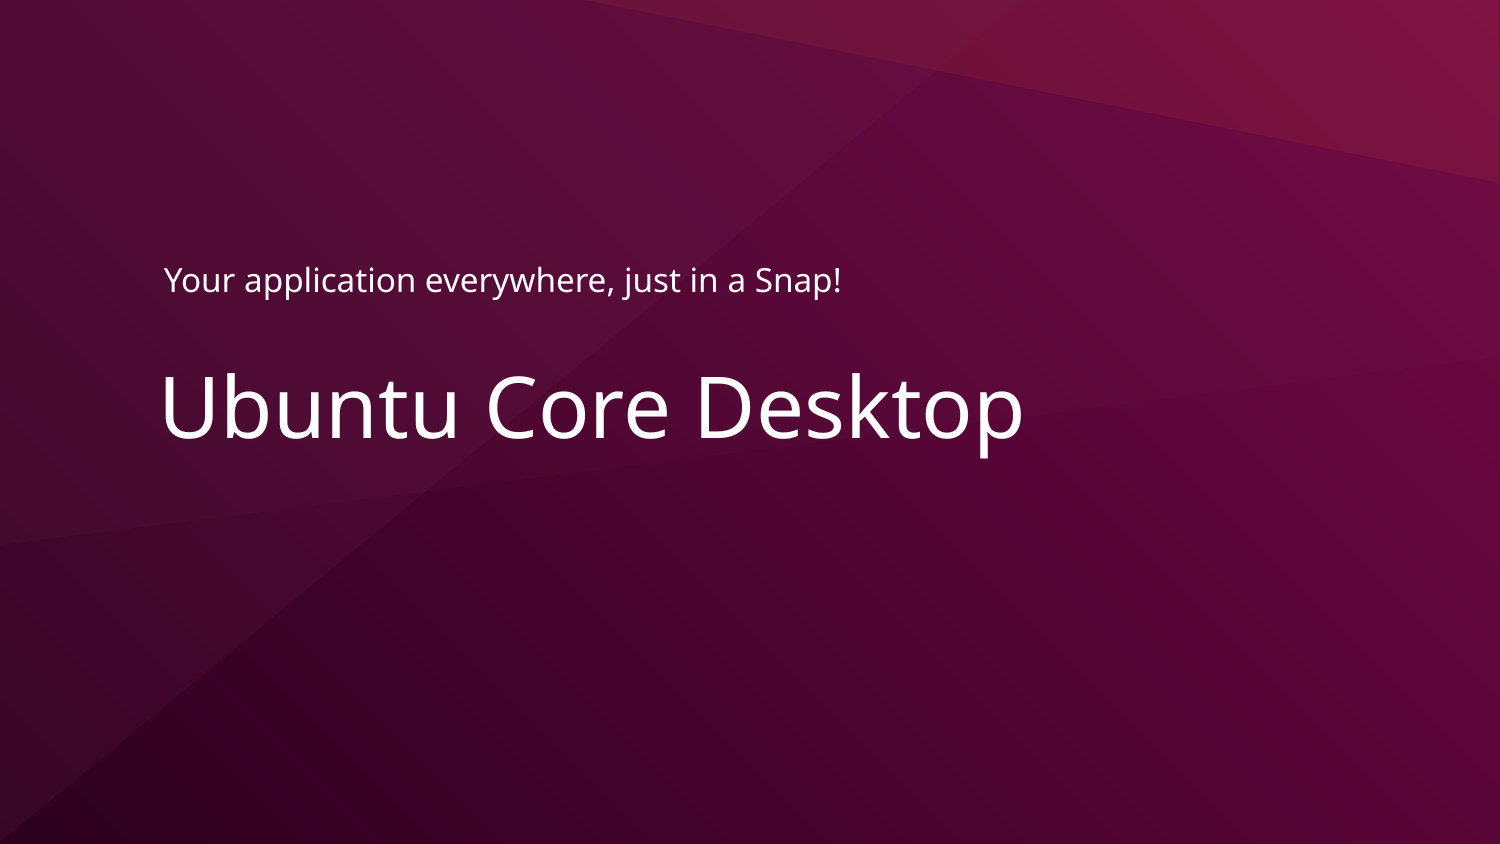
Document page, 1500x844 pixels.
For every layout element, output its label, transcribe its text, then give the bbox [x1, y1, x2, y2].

title Ubuntu Core Desktop [158, 352, 1378, 607]
subtitle Your application everywhere, just in a Snap! [163, 259, 940, 324]
